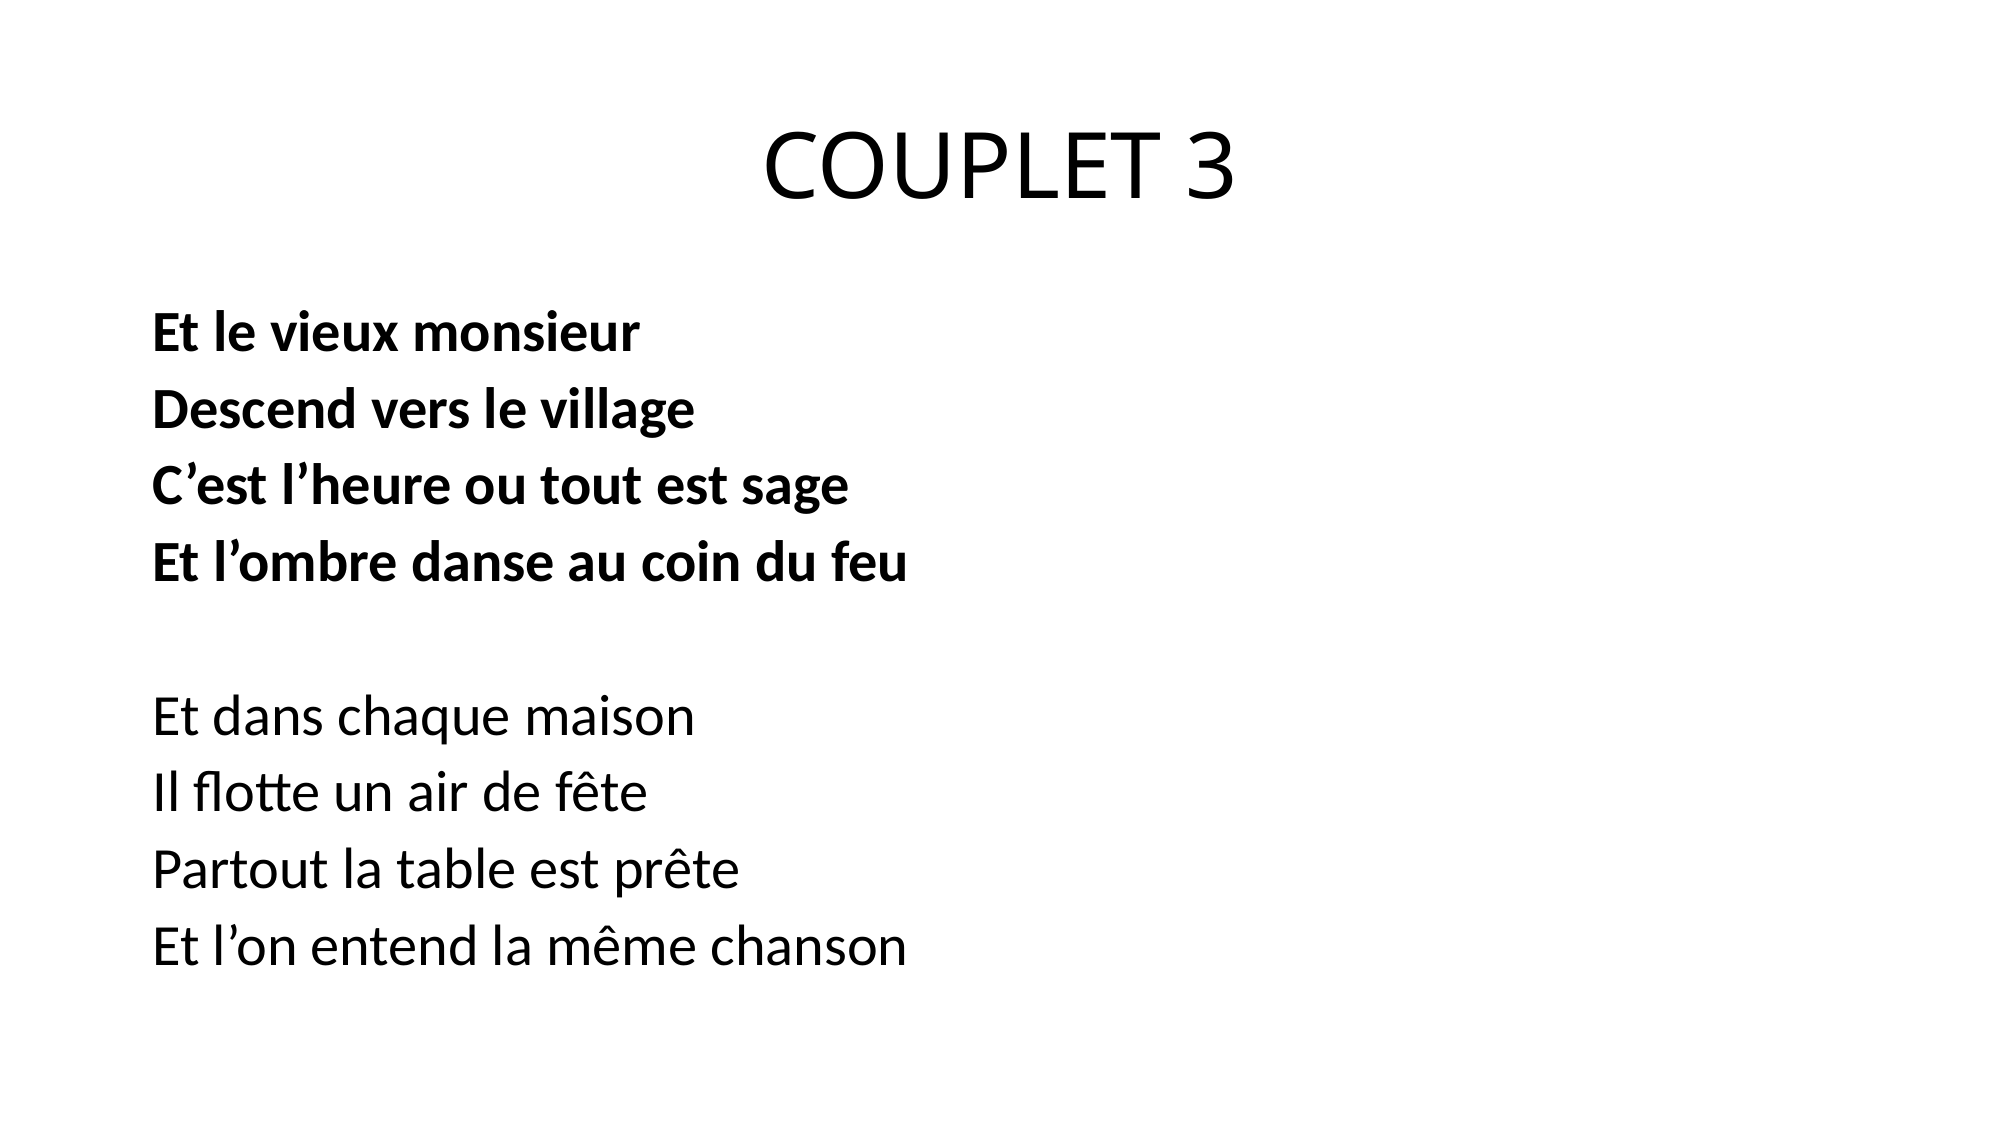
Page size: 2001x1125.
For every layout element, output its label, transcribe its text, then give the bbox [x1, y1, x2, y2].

list Et le vieux monsieur Descend vers le village C’est l’heure ou tout est sage Et l’ombre danse au coin du feu Et dans chaque maison Il flotte un air de fête Partout la table est prête Et l’on entend la même chanson [137, 299, 1863, 1014]
title COUPLET 3 [137, 59, 1863, 278]
